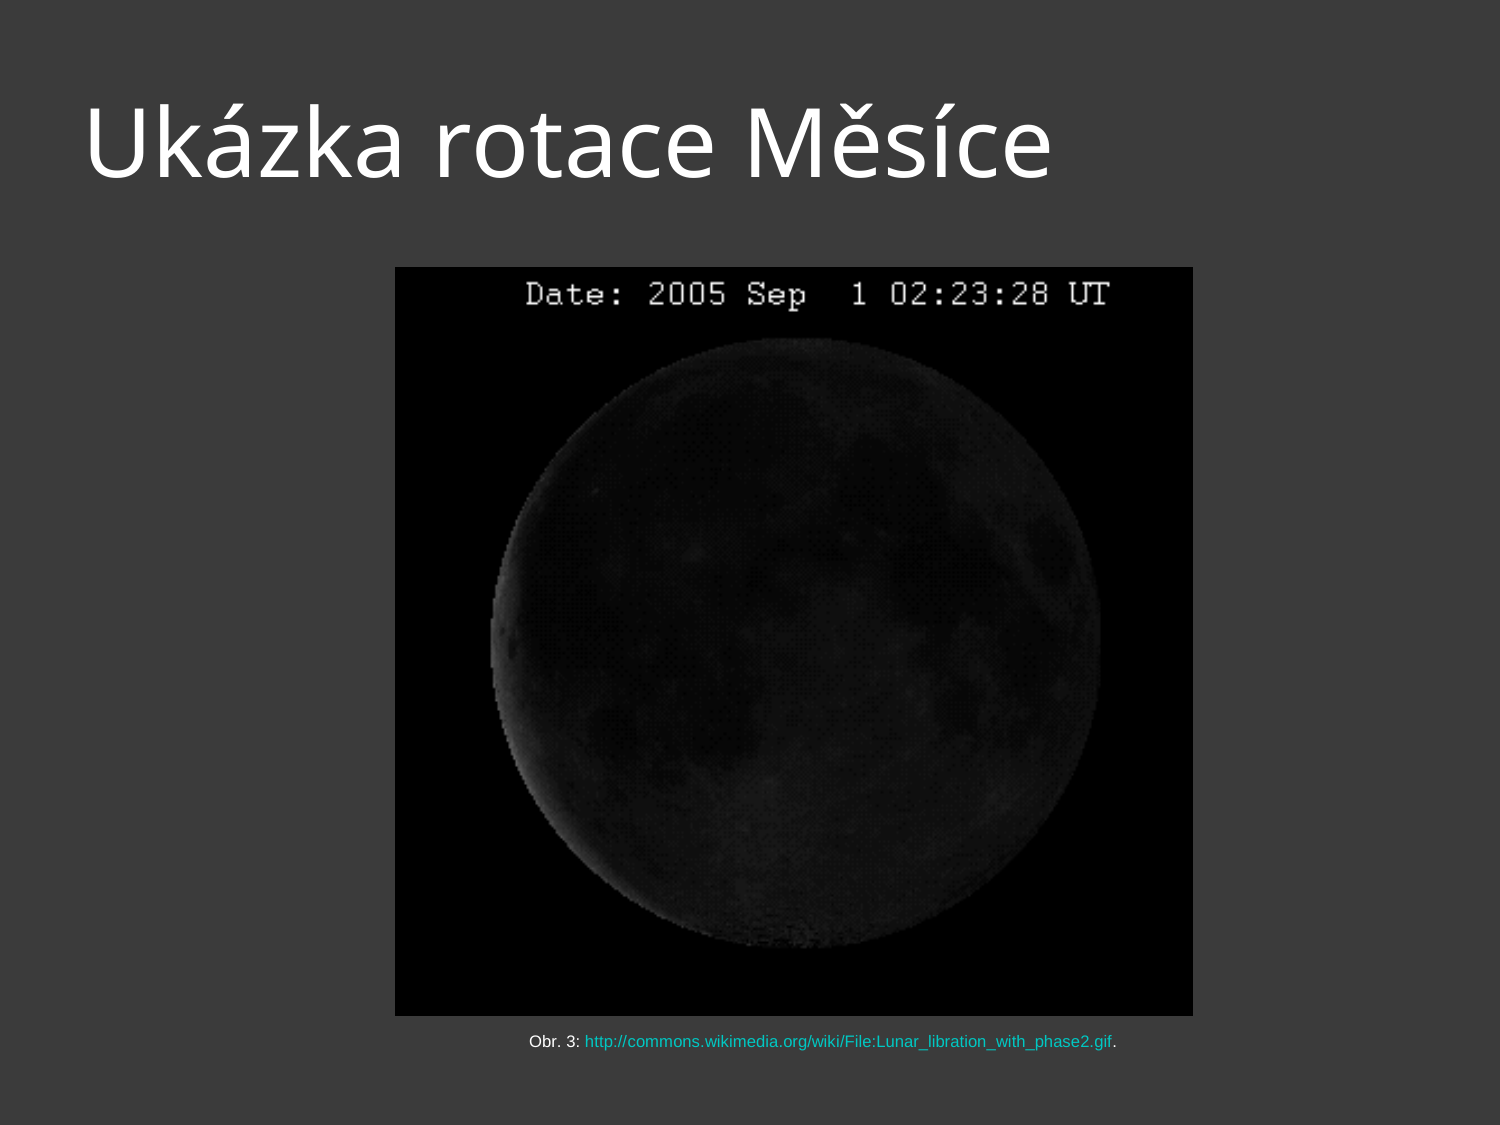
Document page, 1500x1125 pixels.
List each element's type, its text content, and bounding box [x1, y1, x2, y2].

picture [395, 267, 1193, 1016]
title Ukázka rotace Měsíce [75, 45, 1301, 233]
text_box Obr. 3: http://commons.wikimedia.org/wiki/File:Lunar_libration_with_phase2.gif. [514, 1023, 1132, 1059]
